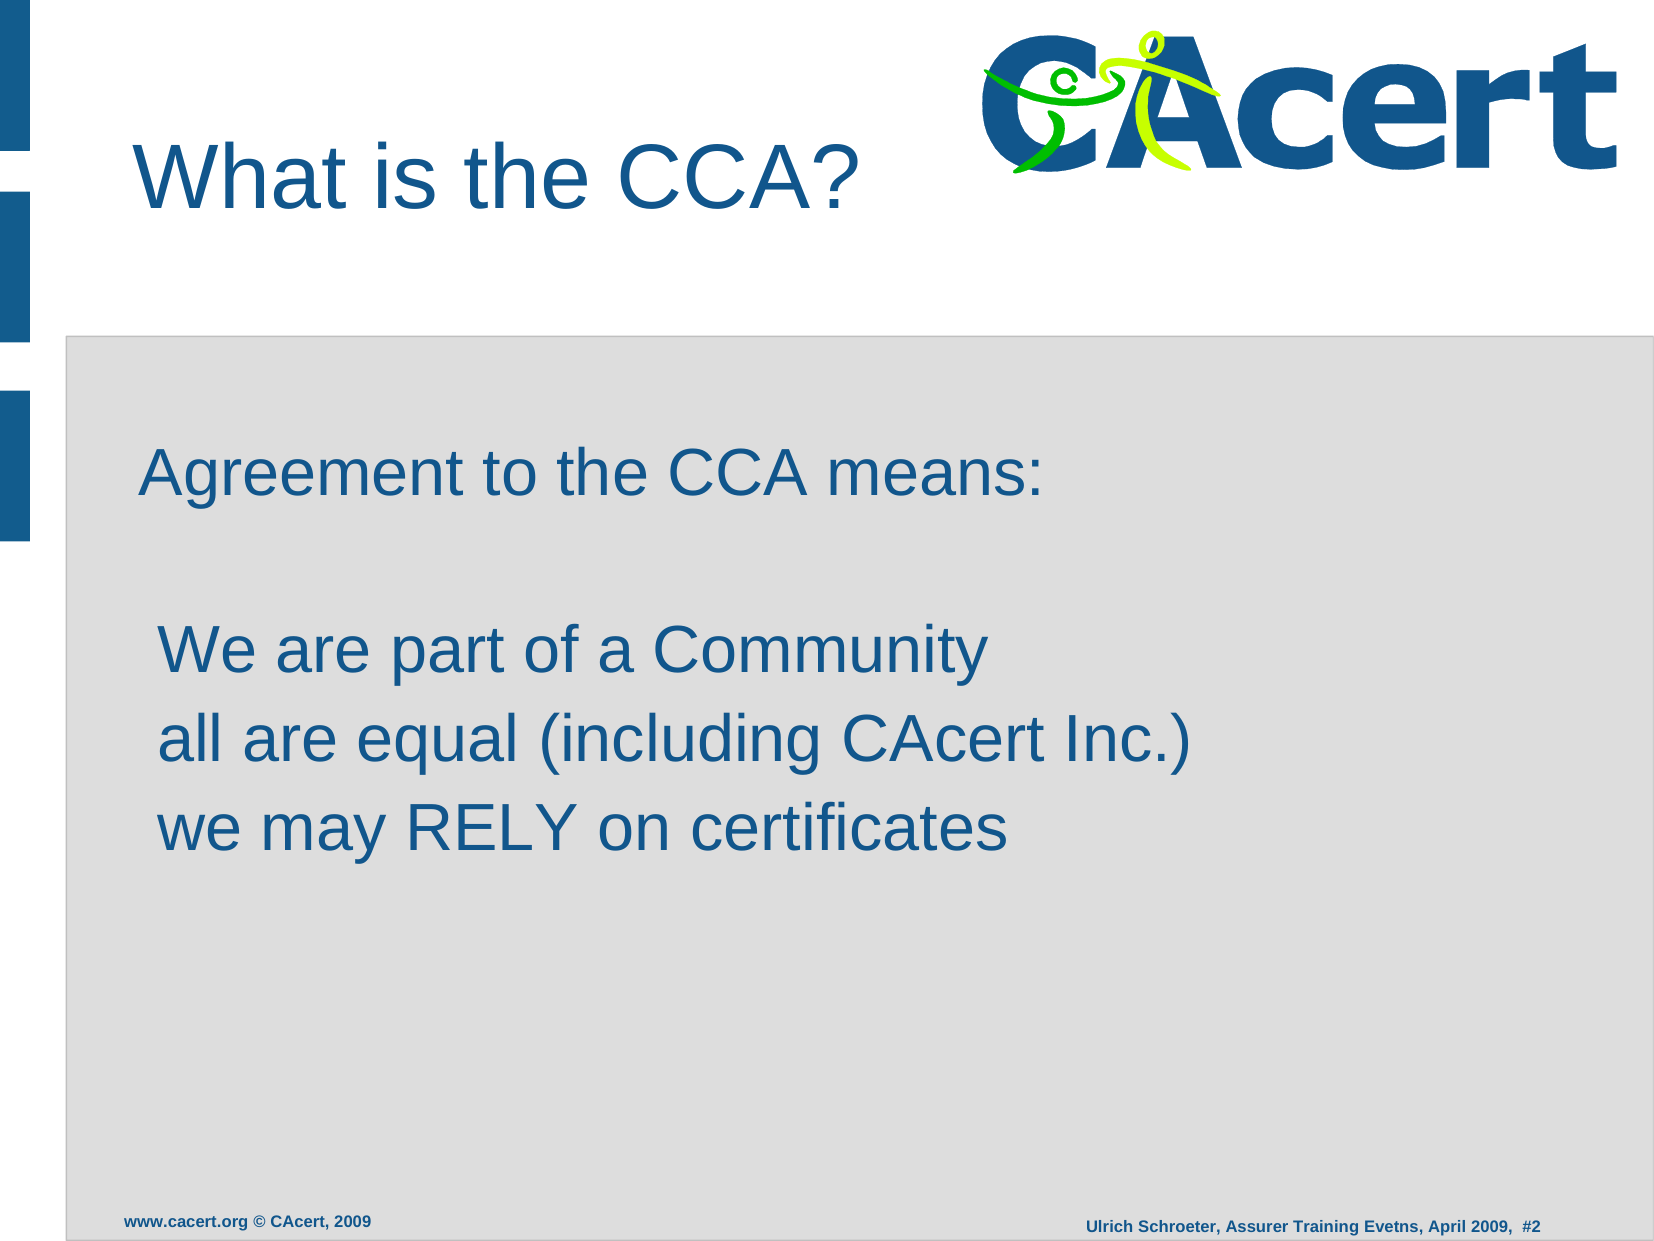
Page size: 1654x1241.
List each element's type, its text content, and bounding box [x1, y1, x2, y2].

text_box Agreement to the CCA means: We are part of a Community all are equal (including CAcert Inc.) we may RELY on certificates [124, 413, 1603, 873]
text_box What is the CCA? [118, 118, 878, 239]
